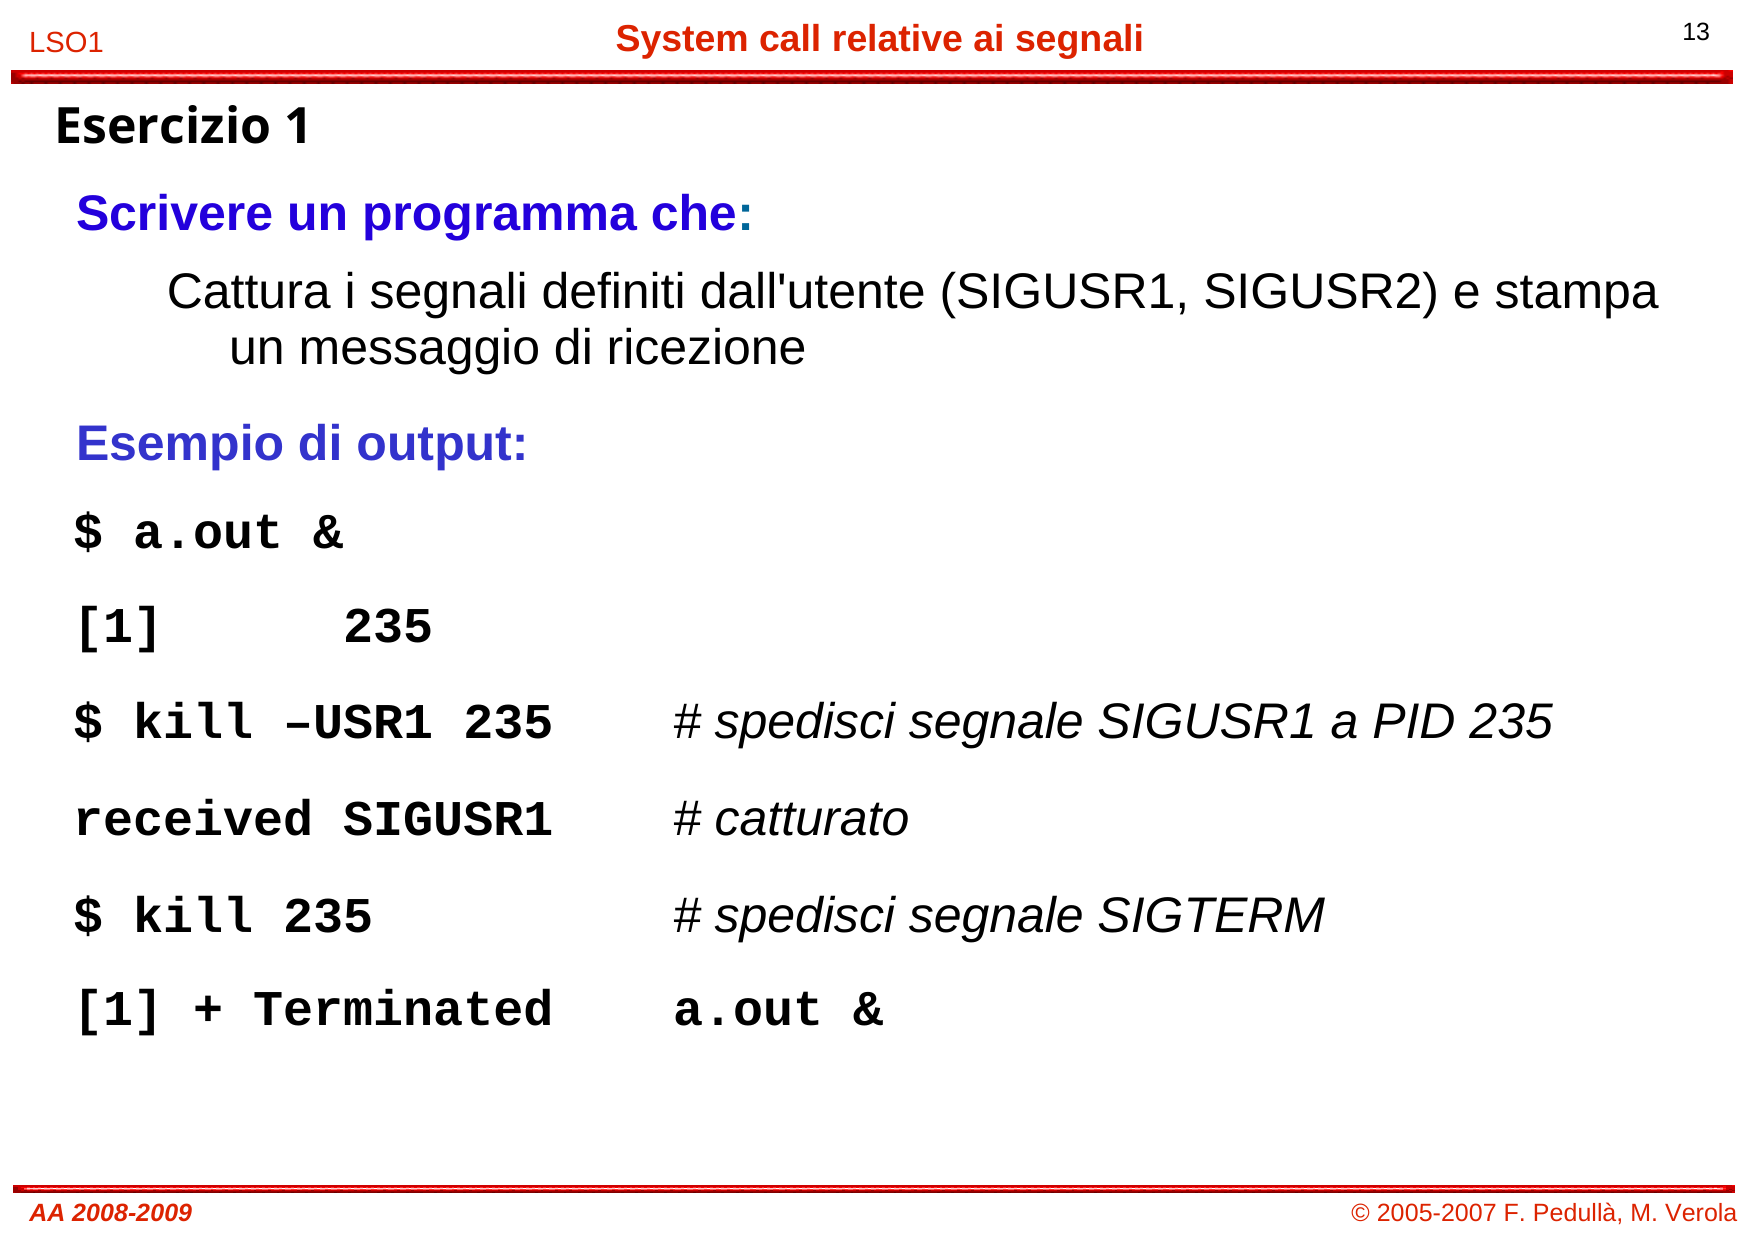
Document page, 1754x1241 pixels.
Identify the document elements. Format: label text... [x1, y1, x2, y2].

list Scrivere un programma che: Cattura i segnali definiti dall'utente (SIGUSR1, SIGUSR2) e stampa un messaggio di ricezione Esempio di output: $ a.out & [1] 235 $ kill –USR1 235 # spedisci segnale SIGUSR1 a PID 235 received SIGUSR1 # catturato $ kill 235 # spedisci segnale SIGTERM [1] + Terminated a.out & [58, 177, 1696, 1116]
picture [13, 1185, 1735, 1193]
title Esercizio 1 [40, 78, 1714, 174]
picture [11, 70, 1733, 84]
